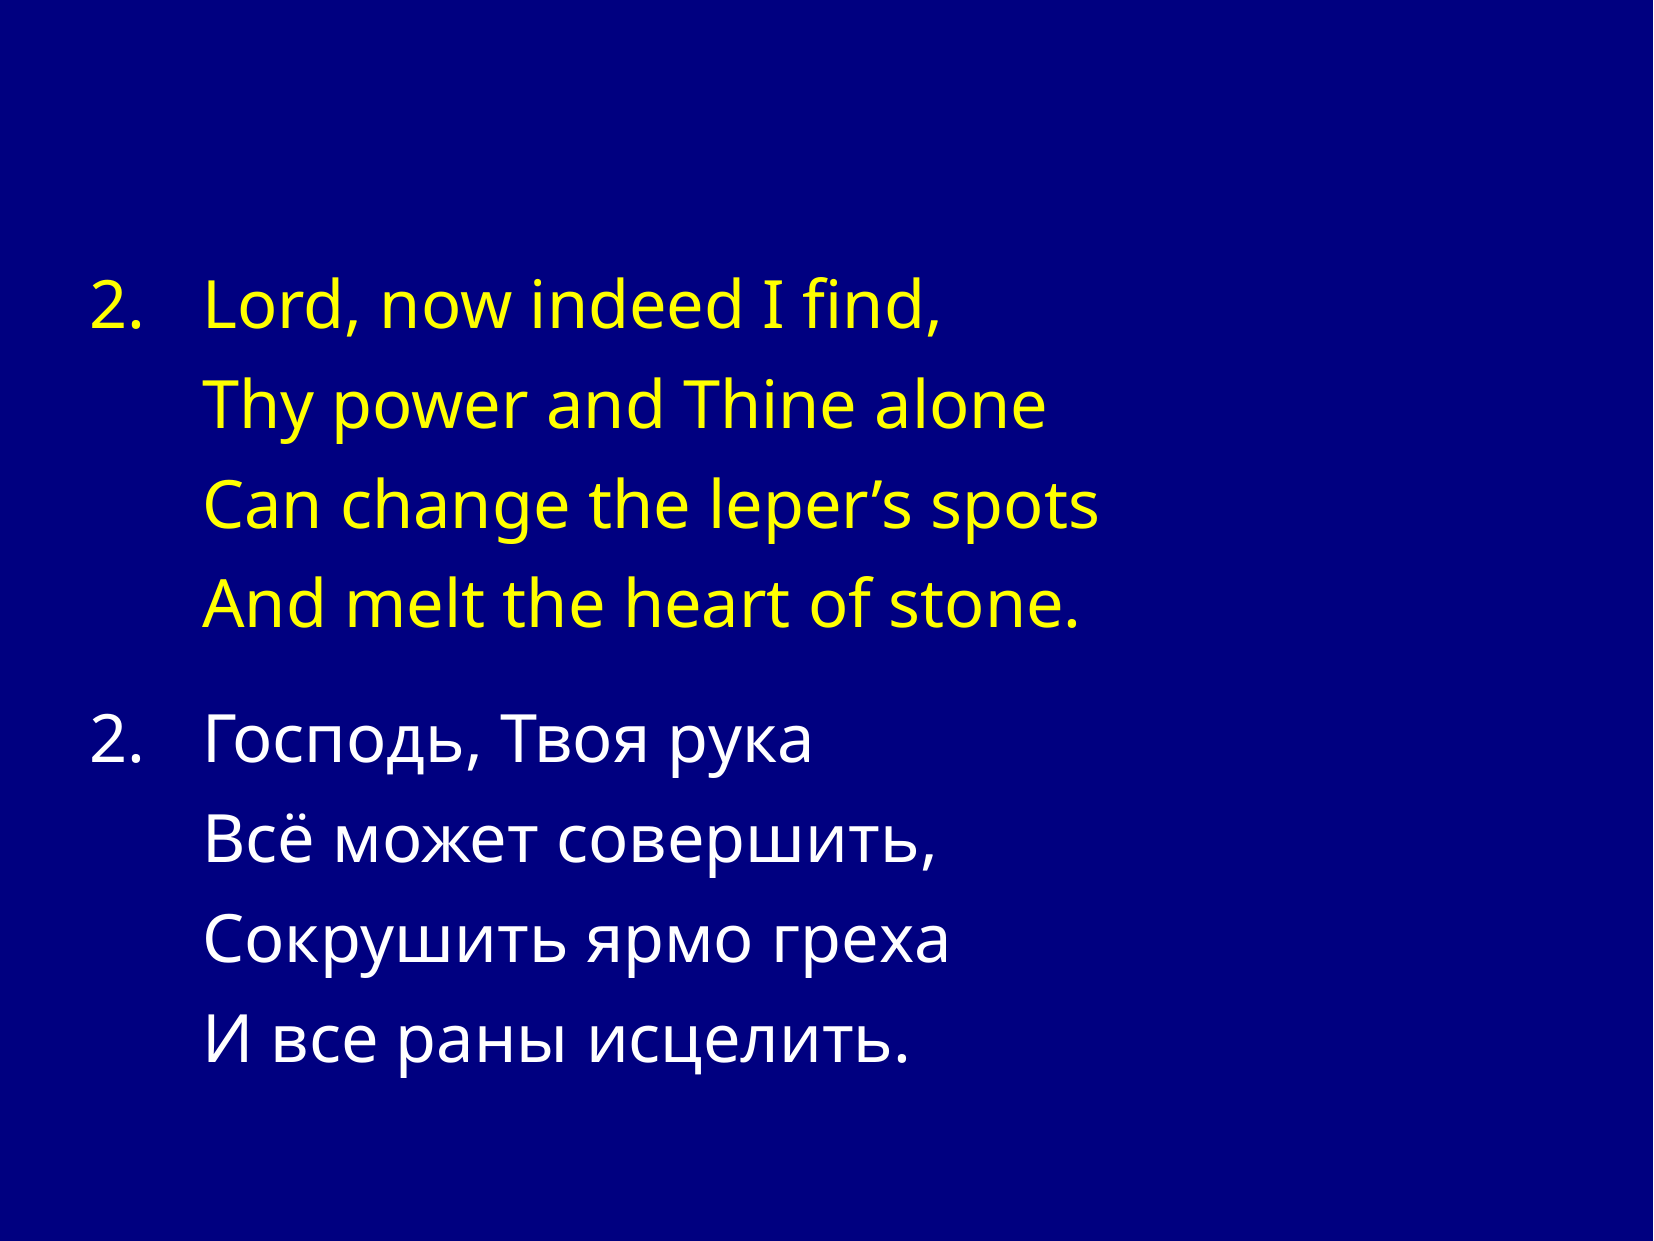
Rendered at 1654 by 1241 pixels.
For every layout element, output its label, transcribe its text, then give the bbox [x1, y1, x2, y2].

text_box 2. Lord, now indeed I find, Thy power and Thine alone Can change the leper’s spots And melt the heart of stone. [75, 150, 1576, 638]
text_box 2. Господь, Твоя рука Всё может совершить, Сокрушить ярмо греха И все раны исцелить. [75, 675, 1576, 1163]
